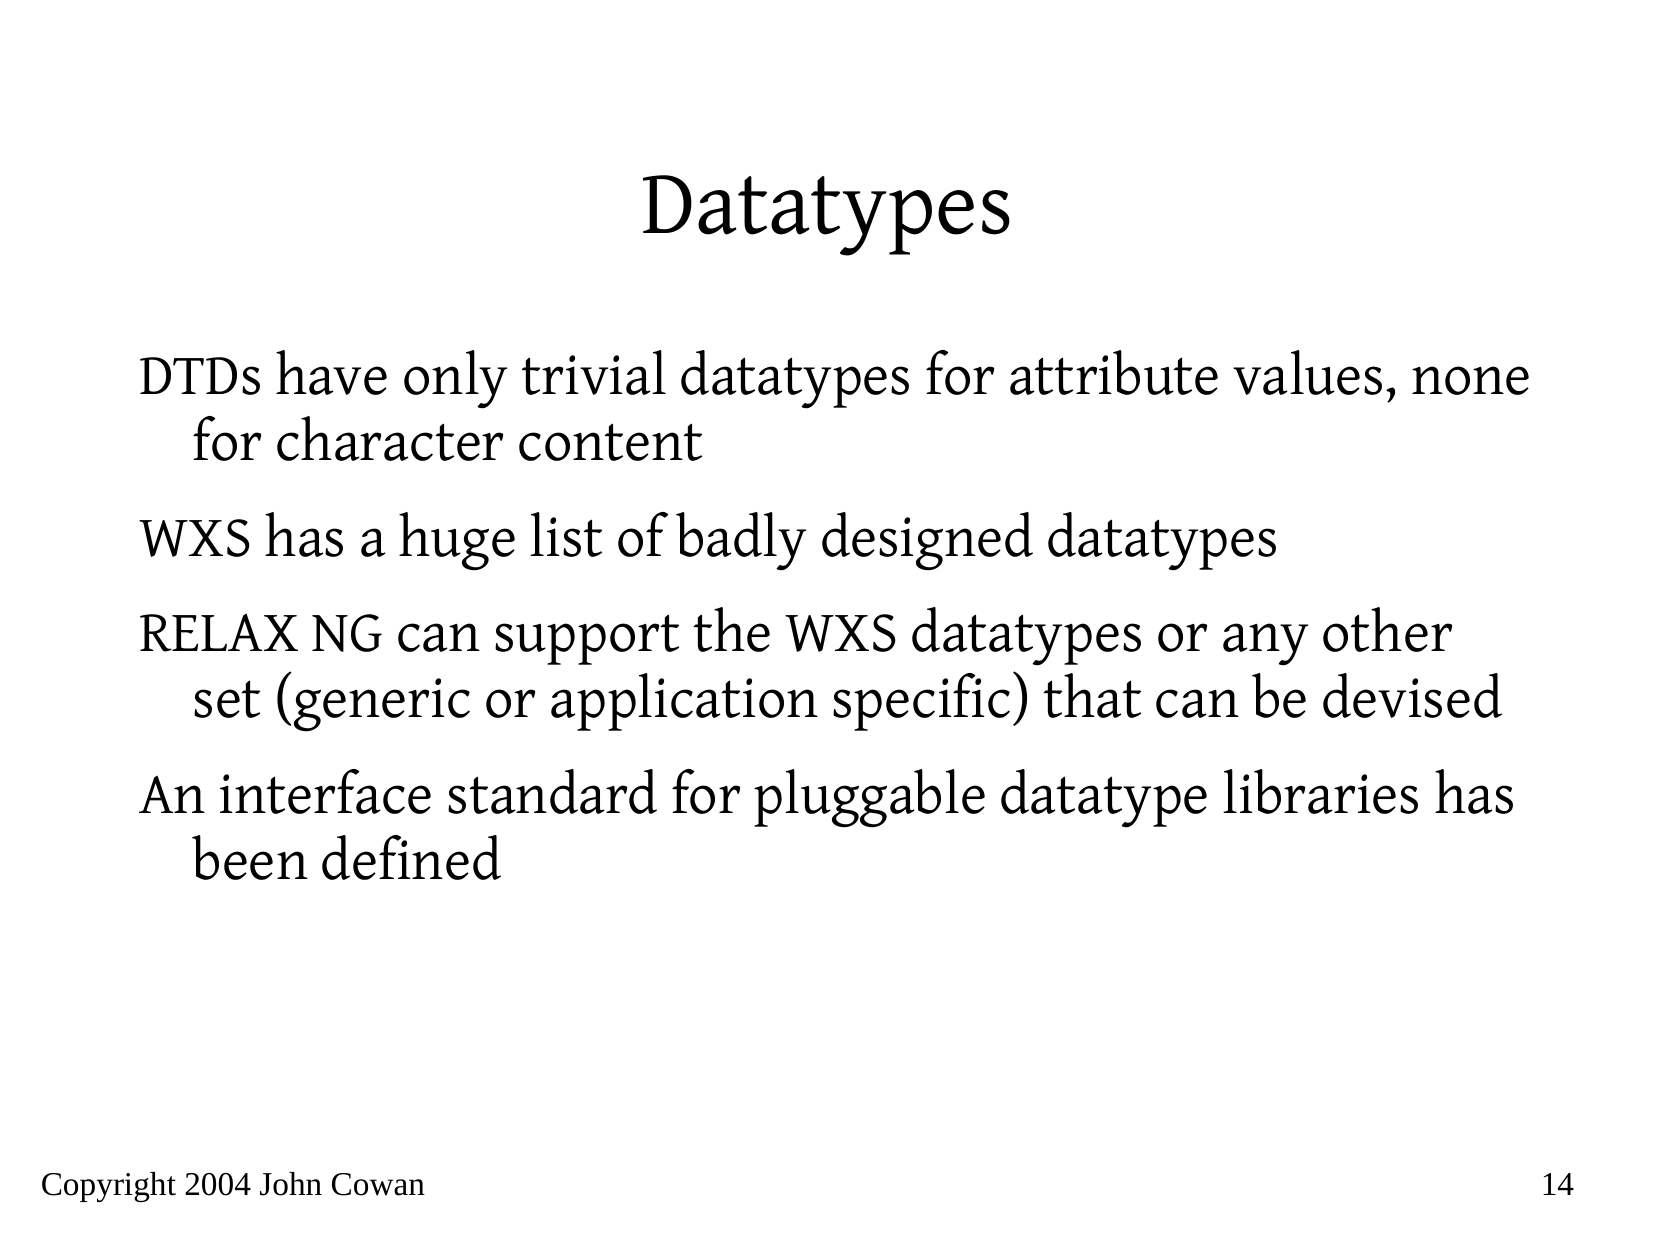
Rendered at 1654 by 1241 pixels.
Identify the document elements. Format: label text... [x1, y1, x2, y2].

list DTDs have only trivial datatypes for attribute values, none for character content WXS has a huge list of badly designed datatypes RELAX NG can support the WXS datatypes or any other set (generic or application specific) that can be devised An interface standard for pluggable datatype libraries has been defined [121, 344, 1534, 1127]
title Datatypes [121, 102, 1534, 311]
